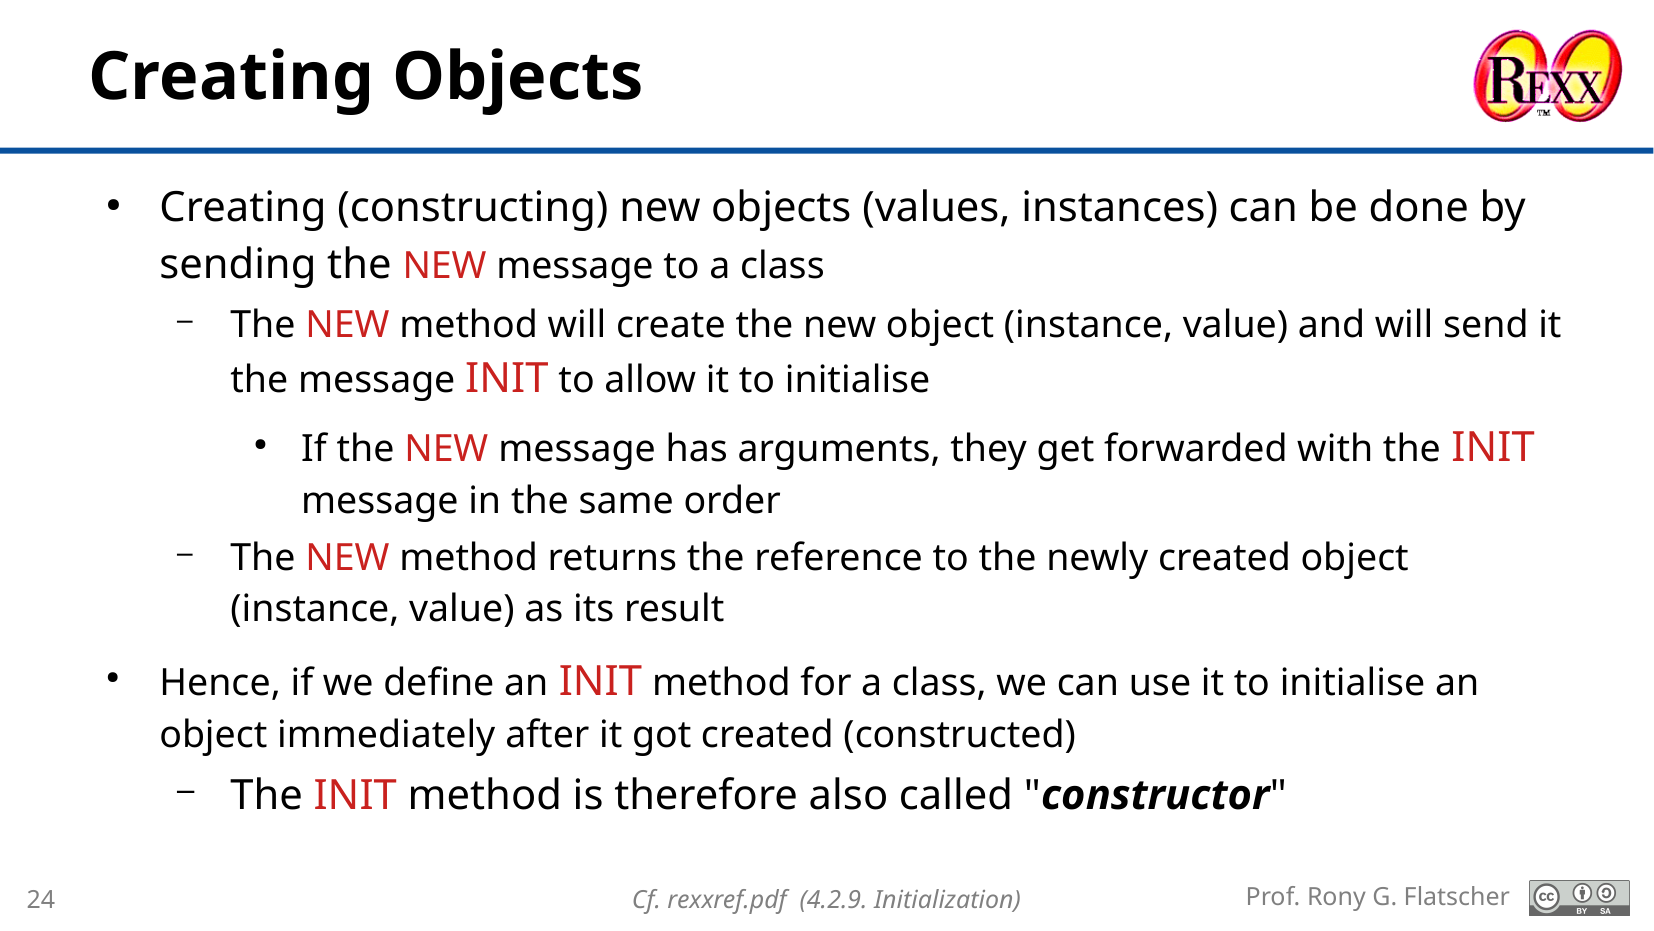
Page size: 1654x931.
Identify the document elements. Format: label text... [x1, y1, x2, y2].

text_box Cf. rexxref.pdf (4.2.9. Initialization) [0, 874, 1654, 922]
list Creating (constructing) new objects (values, instances) can be done by sending the NEW message to a class The NEW method will create the new object (instance, value) and will send it the message INIT to allow it to initialise If the NEW message has arguments, they get forwarded with the INIT message in the same order The NEW method returns the reference to the newly created object (instance, value) as its result Hence, if we define an INIT method for a class, we can use it to initialise an object immediately after it got created (constructed) The INIT method is therefore also called "constructor" [88, 177, 1577, 857]
title Creating Objects [29, 0, 1654, 148]
